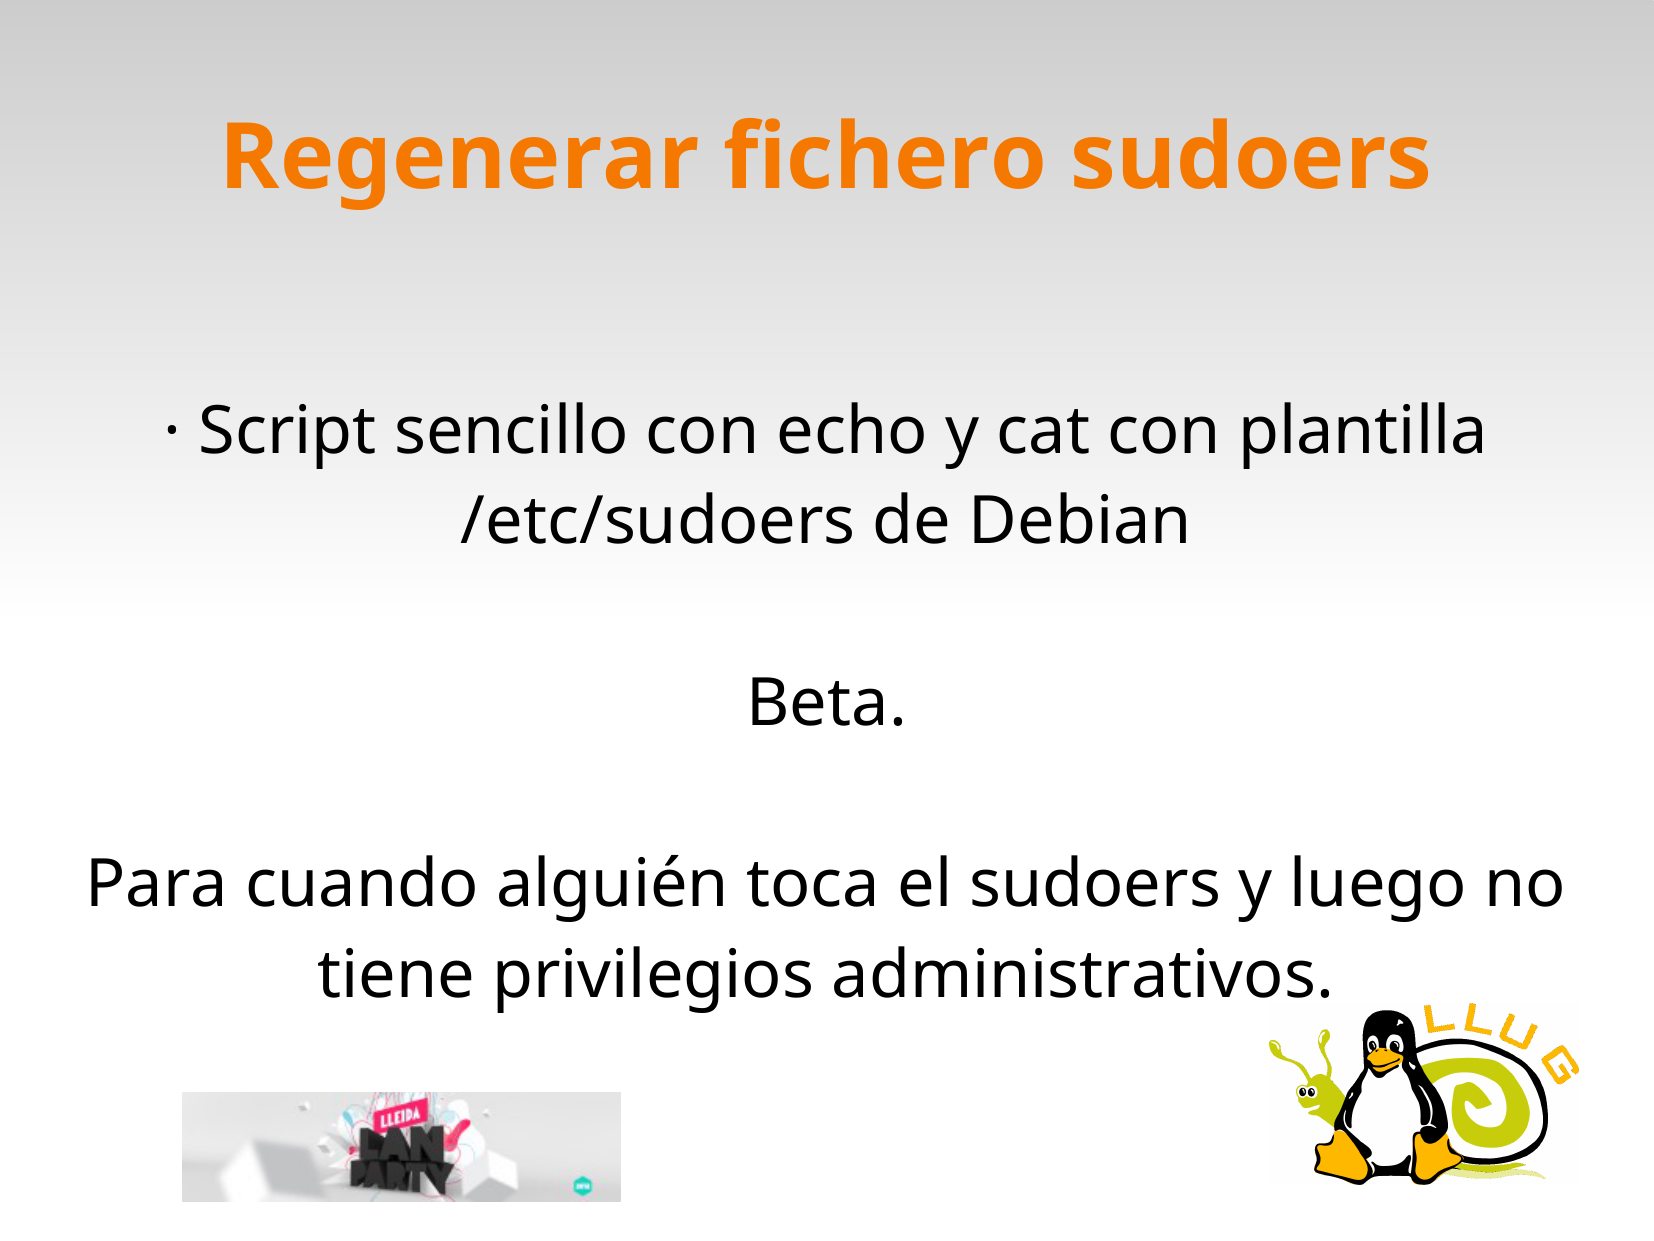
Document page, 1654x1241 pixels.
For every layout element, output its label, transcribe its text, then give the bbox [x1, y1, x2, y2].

picture [1269, 1003, 1579, 1185]
title Regenerar fichero sudoers [82, 56, 1571, 250]
picture [182, 1092, 621, 1202]
subtitle · Script sencillo con echo y cat con plantilla /etc/sudoers de Debian Beta. Para cuando alguién toca el sudoers y luego no tiene privilegios administrativos. [82, 297, 1571, 1102]
